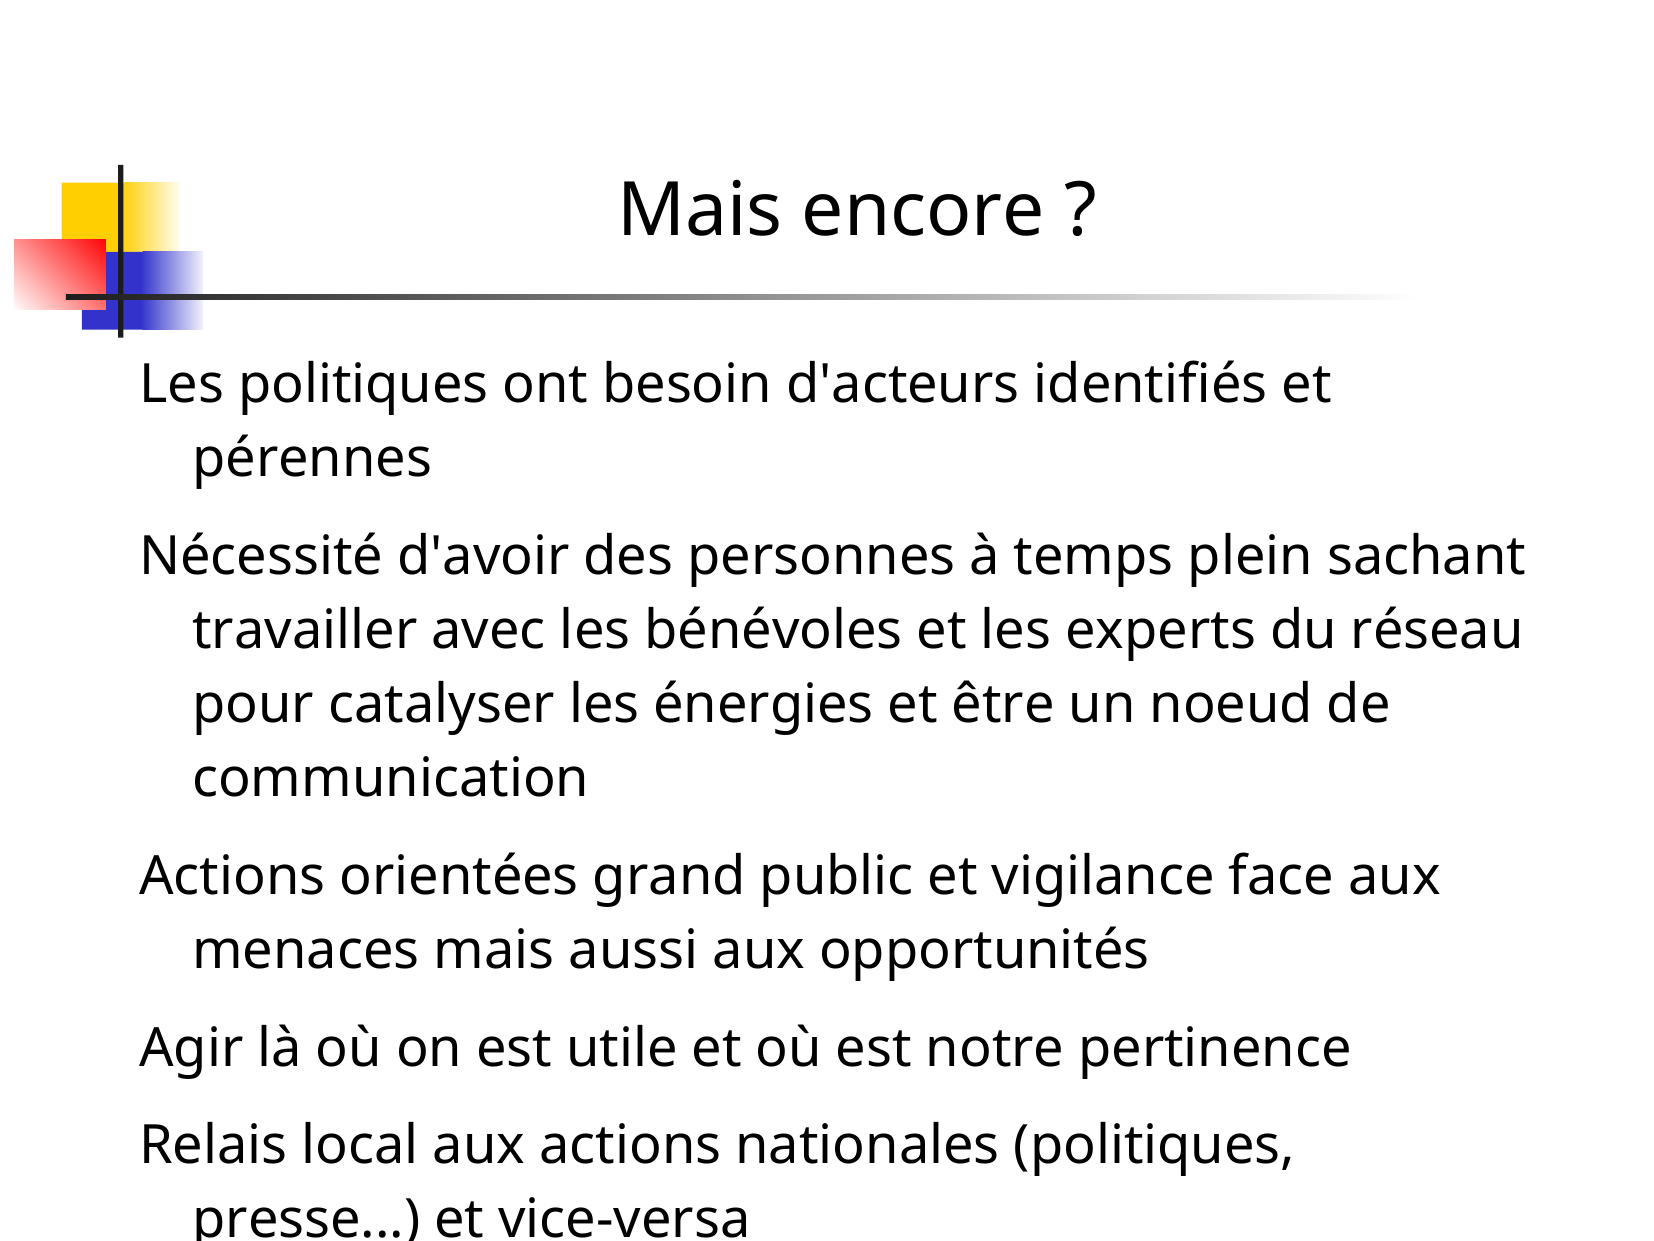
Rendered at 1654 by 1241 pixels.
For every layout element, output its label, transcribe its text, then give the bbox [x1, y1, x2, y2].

list Les politiques ont besoin d'acteurs identifiés et pérennes Nécessité d'avoir des personnes à temps plein sachant travailler avec les bénévoles et les experts du réseau pour catalyser les énergies et être un noeud de communication Actions orientées grand public et vigilance face aux menaces mais aussi aux opportunités Agir là où on est utile et où est notre pertinence Relais local aux actions nationales (politiques, presse...) et vice-versa [121, 344, 1534, 1134]
title Mais encore ? [121, 110, 1534, 303]
